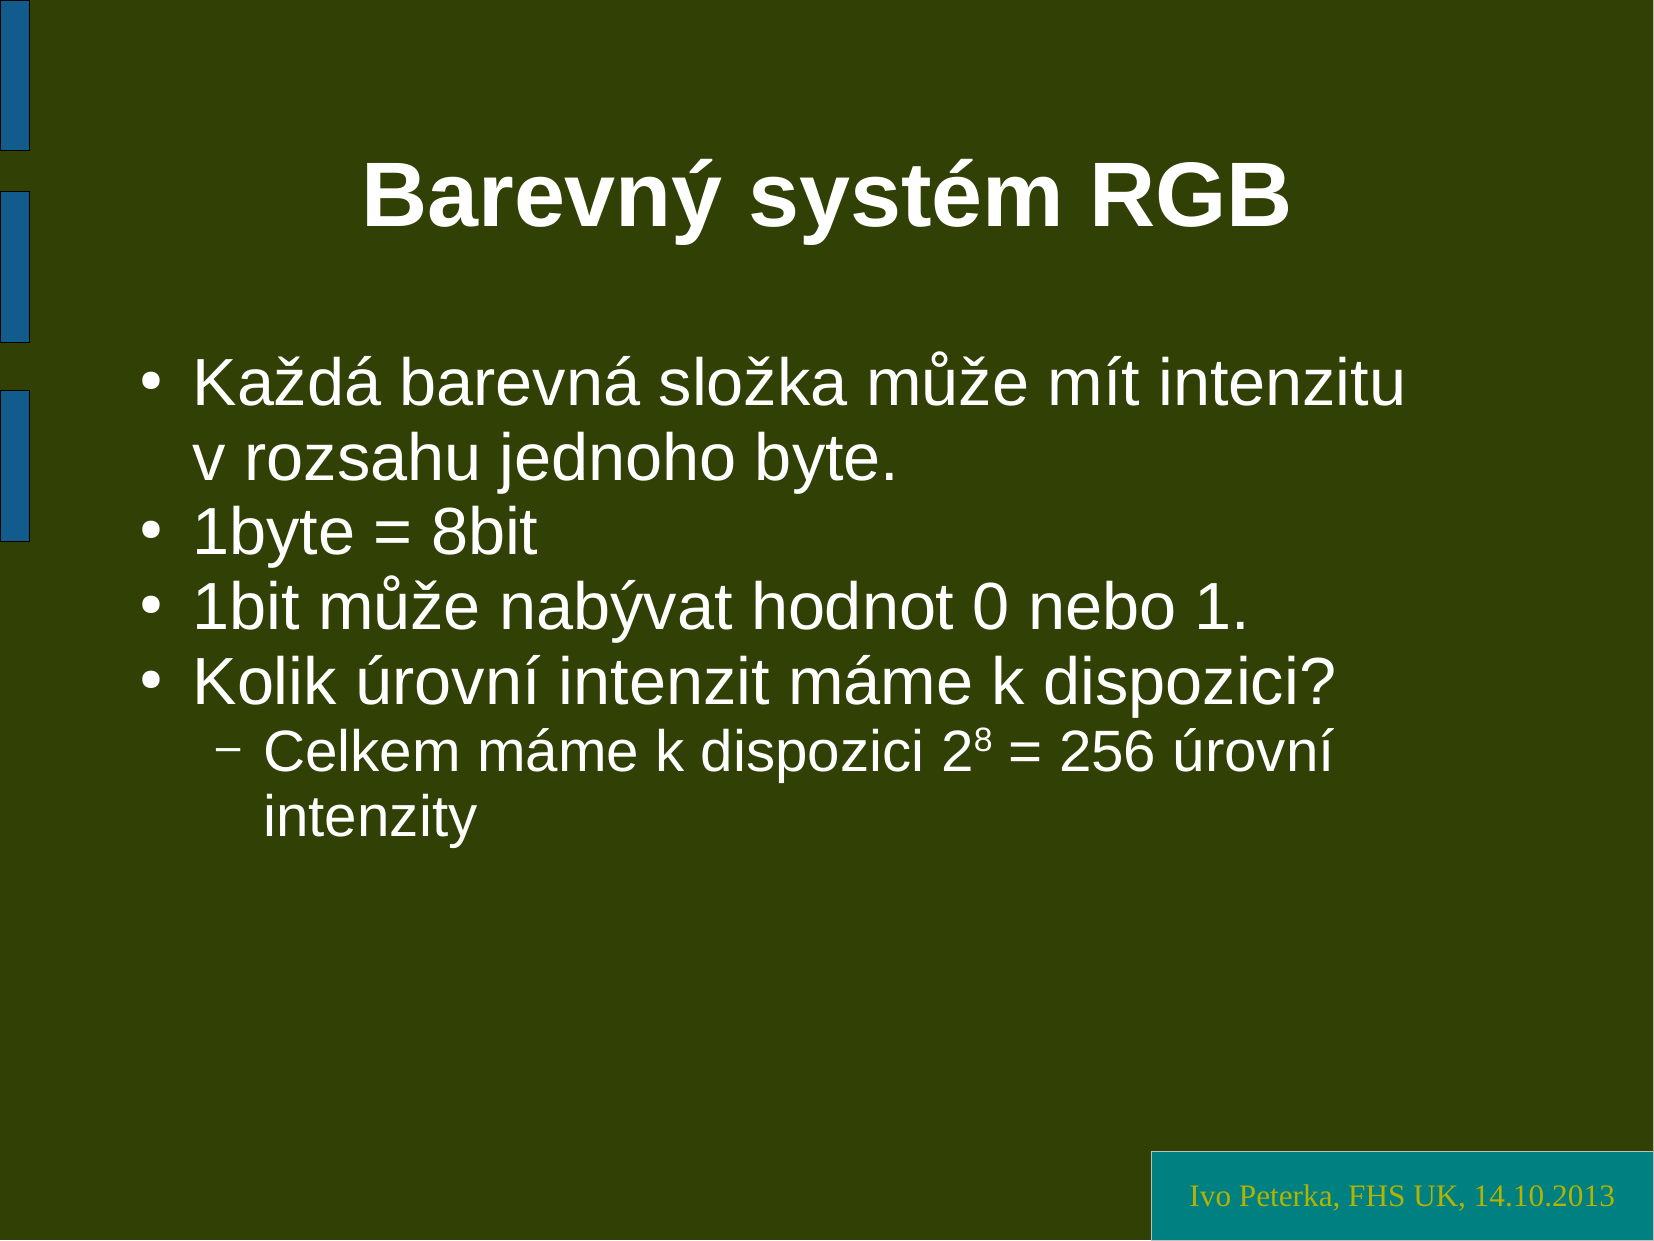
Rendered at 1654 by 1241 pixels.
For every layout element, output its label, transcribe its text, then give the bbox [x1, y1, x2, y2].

list Každá barevná složka může mít intenzitu v rozsahu jednoho byte. 1byte = 8bit 1bit může nabývat hodnot 0 nebo 1. Kolik úrovní intenzit máme k dispozici? Celkem máme k dispozici 28 = 256 úrovní intenzity [121, 344, 1534, 1112]
title Barevný systém RGB [121, 98, 1534, 291]
